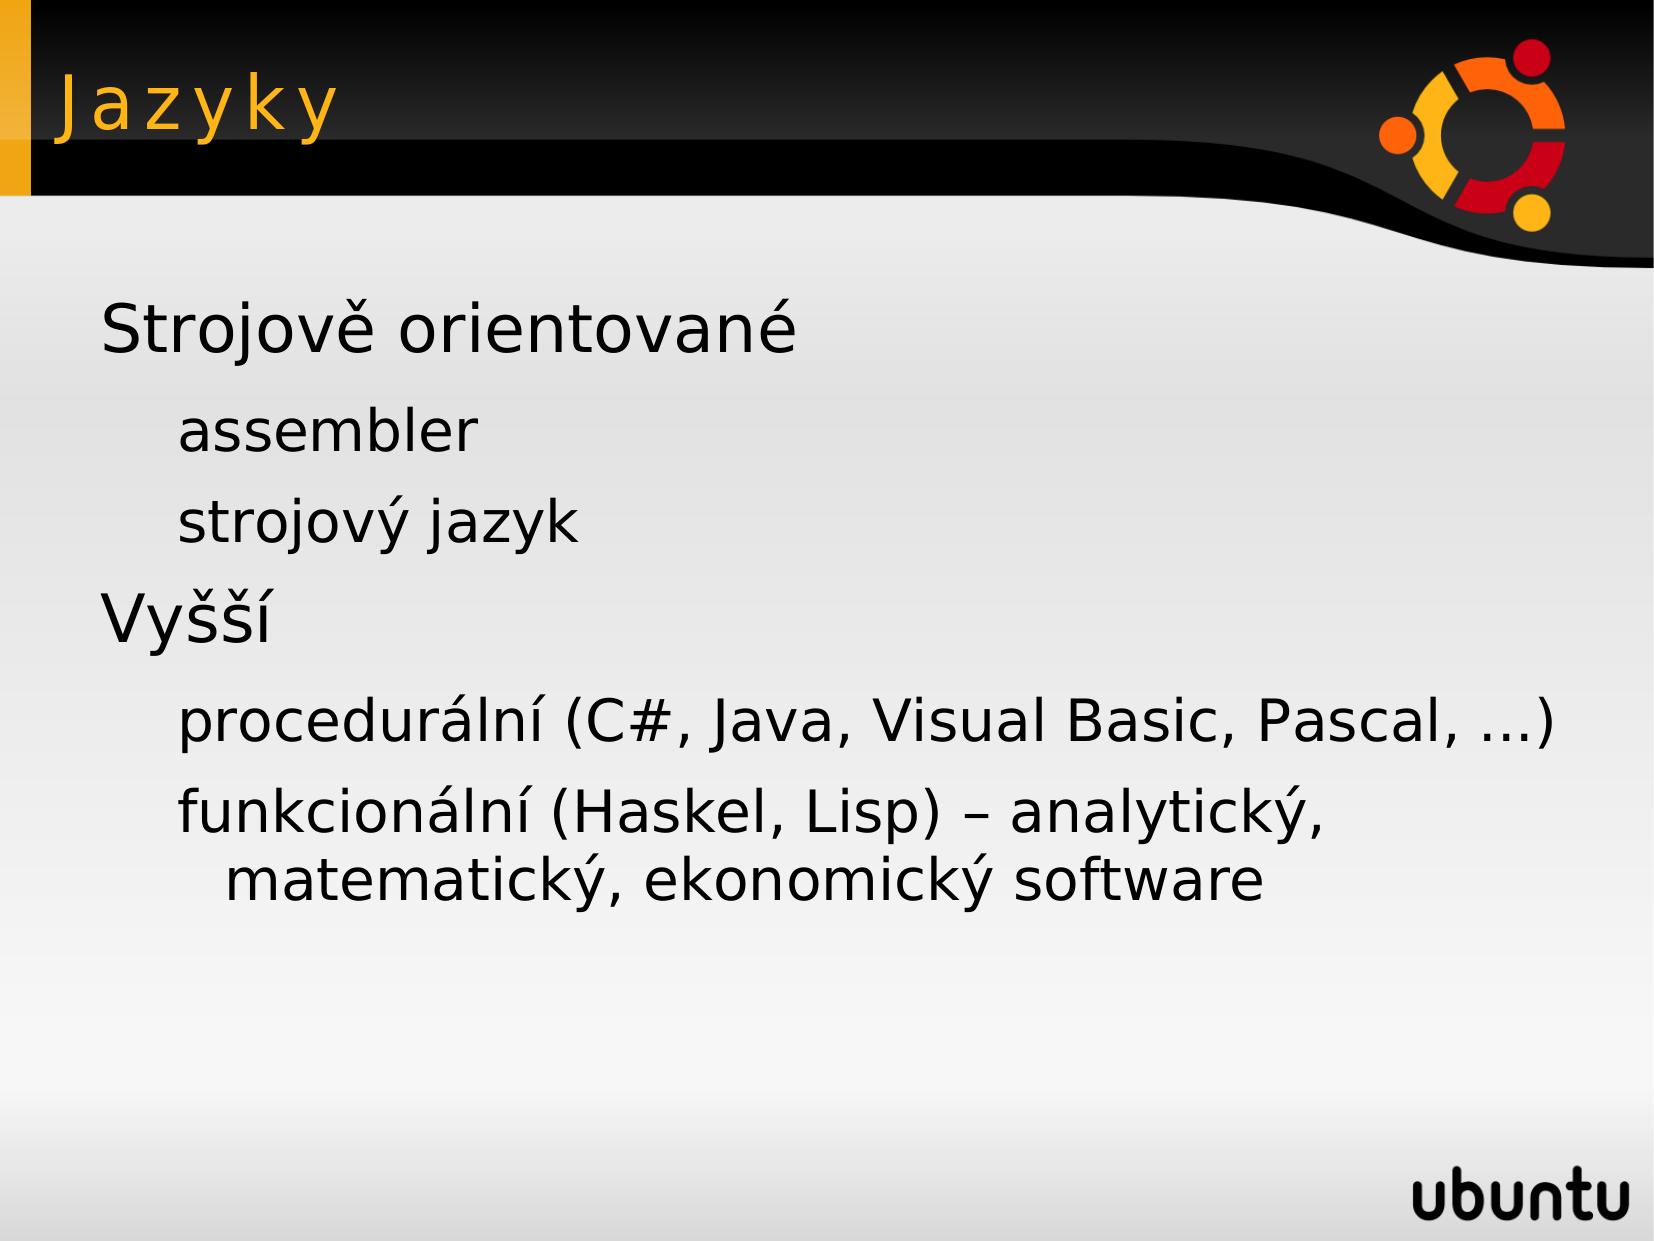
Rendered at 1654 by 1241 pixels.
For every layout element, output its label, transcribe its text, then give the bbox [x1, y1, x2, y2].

title Jazyky [59, 29, 1270, 178]
picture [0, 0, 1654, 1241]
list Strojově orientované assembler strojový jazyk Vyšší procedurální (C#, Java, Visual Basic, Pascal, ...) funkcionální (Haskel, Lisp) – analytický, matematický, ekonomický software [82, 290, 1571, 1109]
